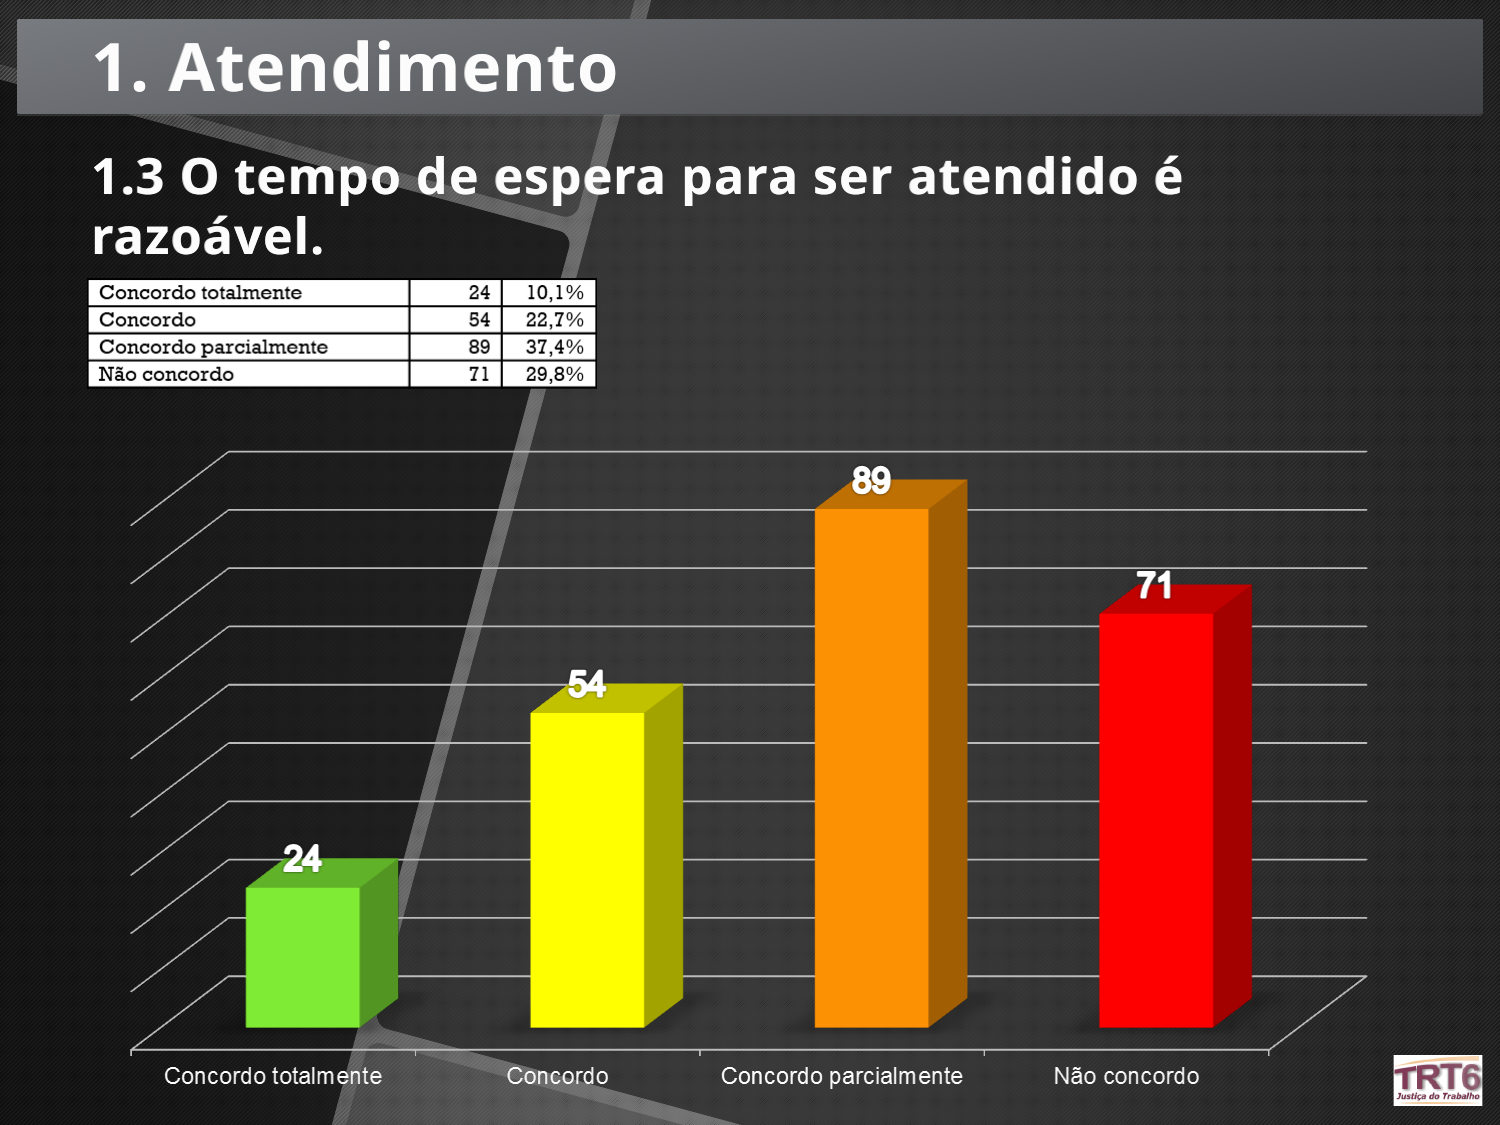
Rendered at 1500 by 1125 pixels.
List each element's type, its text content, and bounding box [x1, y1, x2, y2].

chart [60, 414, 1440, 1115]
picture [87, 273, 597, 399]
text_box 1. Atendimento [77, 18, 1270, 113]
picture [1440, 1055, 1483, 1106]
text_box [18, 19, 1482, 114]
text_box 1.3 O tempo de espera para ser atendido é razoável. [77, 137, 1447, 272]
